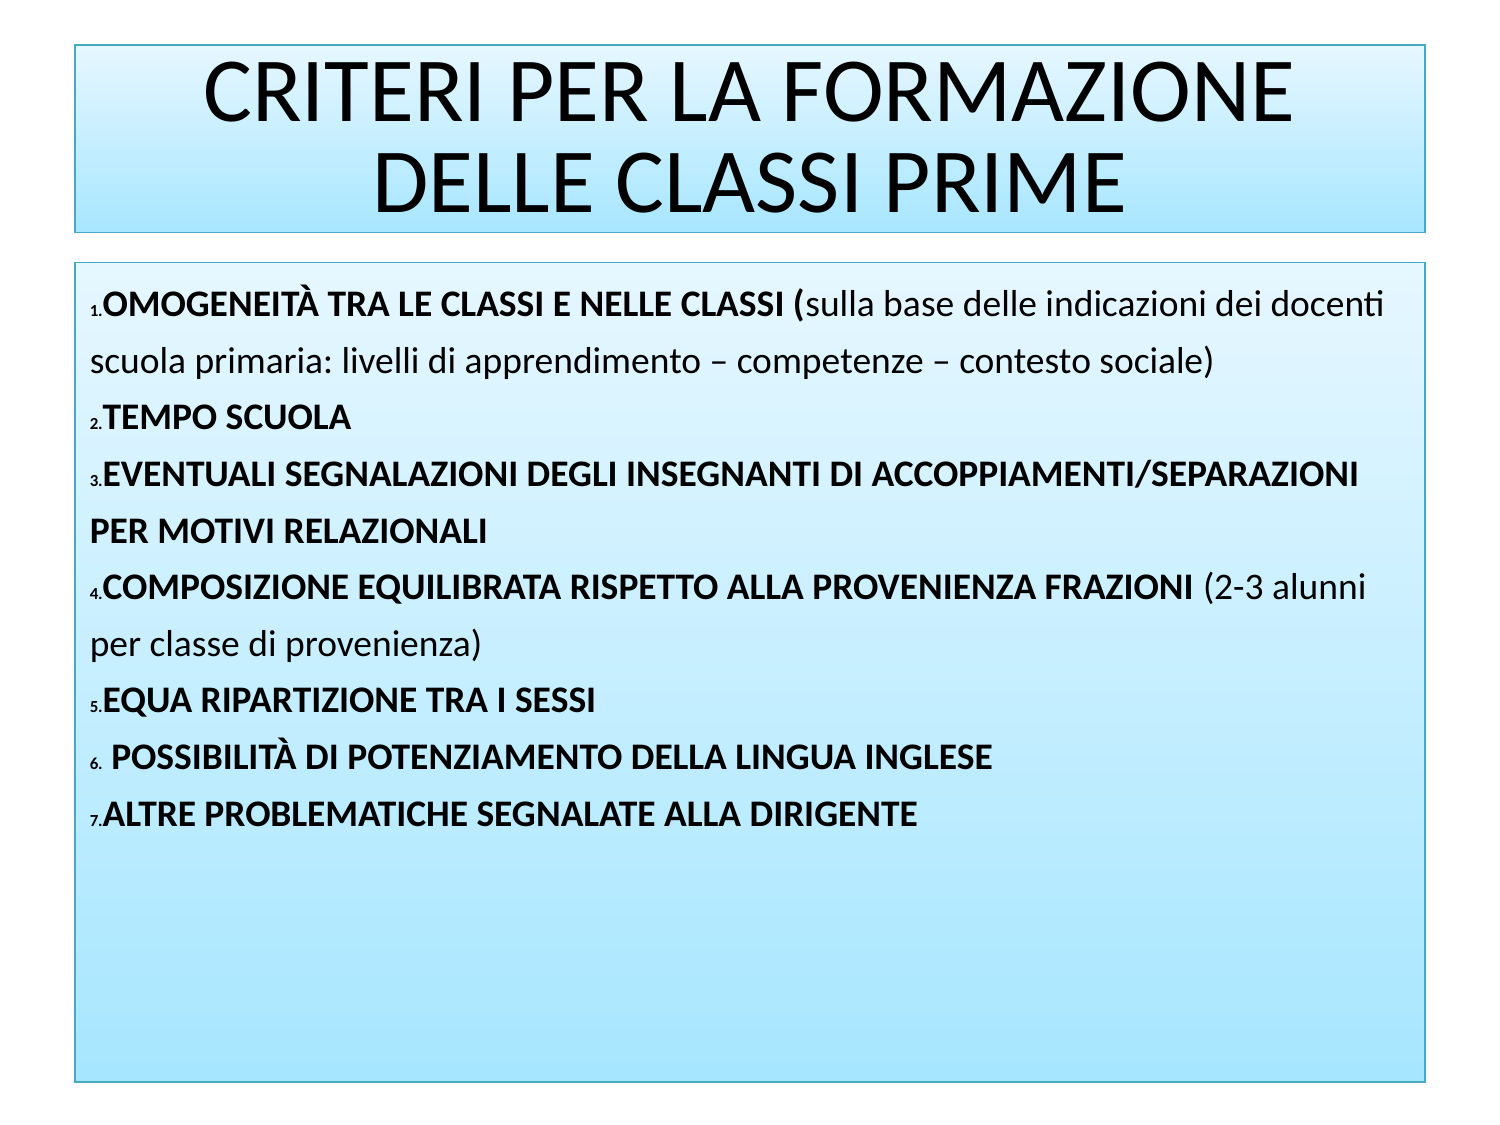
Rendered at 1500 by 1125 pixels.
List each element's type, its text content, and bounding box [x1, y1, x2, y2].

text_box CRITERI PER LA FORMAZIONE DELLE CLASSI PRIME [75, 45, 1425, 233]
text_box OMOGENEITÀ TRA LE CLASSI E NELLE CLASSI (sulla base delle indicazioni dei docenti scuola primaria: livelli di apprendimento – competenze – contesto sociale) TEMPO SCUOLA EVENTUALI SEGNALAZIONI DEGLI INSEGNANTI DI ACCOPPIAMENTI/SEPARAZIONI PER MOTIVI RELAZIONALI COMPOSIZIONE EQUILIBRATA RISPETTO ALLA PROVENIENZA FRAZIONI (2-3 alunni per classe di provenienza) EQUA RIPARTIZIONE TRA I SESSI POSSIBILITÀ DI POTENZIAMENTO DELLA LINGUA INGLESE ALTRE PROBLEMATICHE SEGNALATE ALLA DIRIGENTE [75, 262, 1425, 1083]
